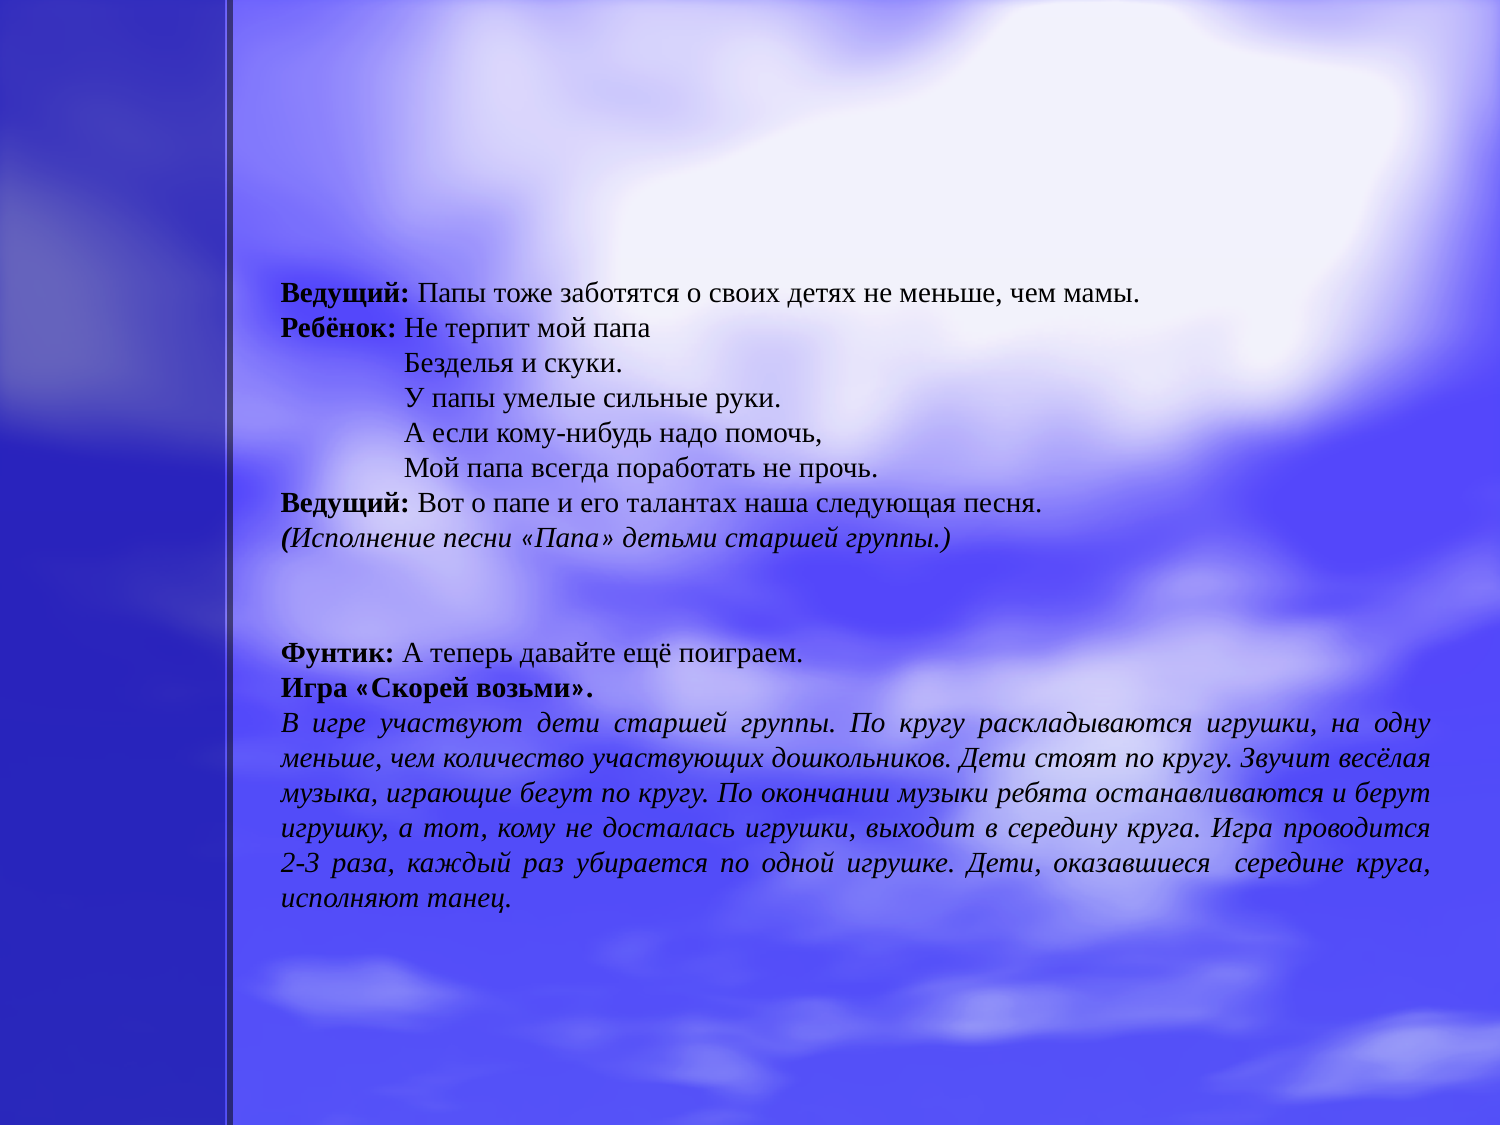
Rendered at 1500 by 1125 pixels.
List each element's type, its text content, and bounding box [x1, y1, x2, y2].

text_box Ведущий: Папы тоже заботятся о своих детях не меньше, чем мамы. Ребёнок: Не терпит мой папа Безделья и скуки. У папы умелые сильные руки. А если кому-нибудь надо помочь, Мой папа всегда поработать не прочь. Ведущий: Вот о папе и его талантах наша следующая песня. (Исполнение песни «Папа» детьми старшей группы.) [265, 266, 1294, 561]
text_box Фунтик: А теперь давайте ещё поиграем. Игра «Скорей возьми». В игре участвуют дети старшей группы. По кругу раскладываются игрушки, на одну меньше, чем количество участвующих дошкольников. Дети стоят по кругу. Звучит весёлая музыка, играющие бегут по кругу. По окончании музыки ребята останавливаются и берут игрушку, а тот, кому не досталась игрушки, выходит в середину круга. Игра проводится 2-3 раза, каждый раз убирается по одной игрушке. Дети, оказавшиеся середине круга, исполняют танец. [265, 626, 1447, 921]
